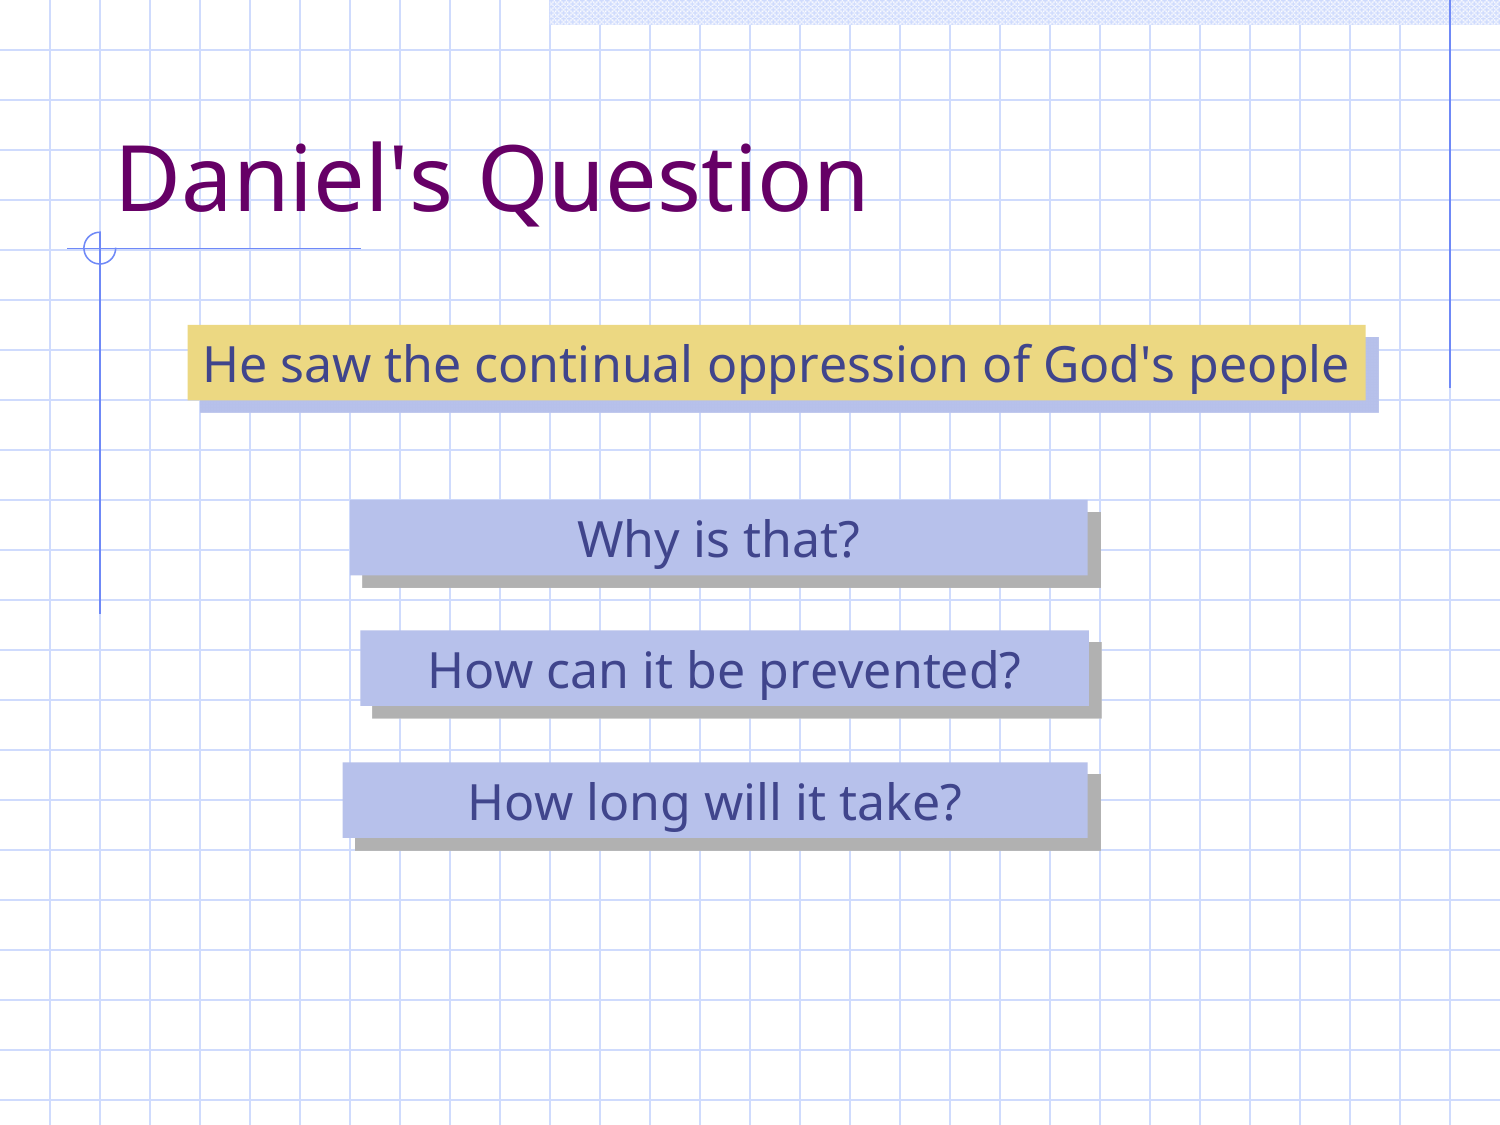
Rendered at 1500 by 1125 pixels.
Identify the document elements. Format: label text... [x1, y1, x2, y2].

text_box He saw the continual oppression of God's people [187, 324, 1366, 401]
title Daniel's Question [99, 49, 1375, 238]
text_box How long will it take? [342, 762, 1088, 838]
text_box Why is that? [350, 499, 1088, 576]
text_box How can it be prevented? [360, 630, 1089, 706]
picture [549, 0, 1449, 25]
picture [1451, 0, 1500, 25]
